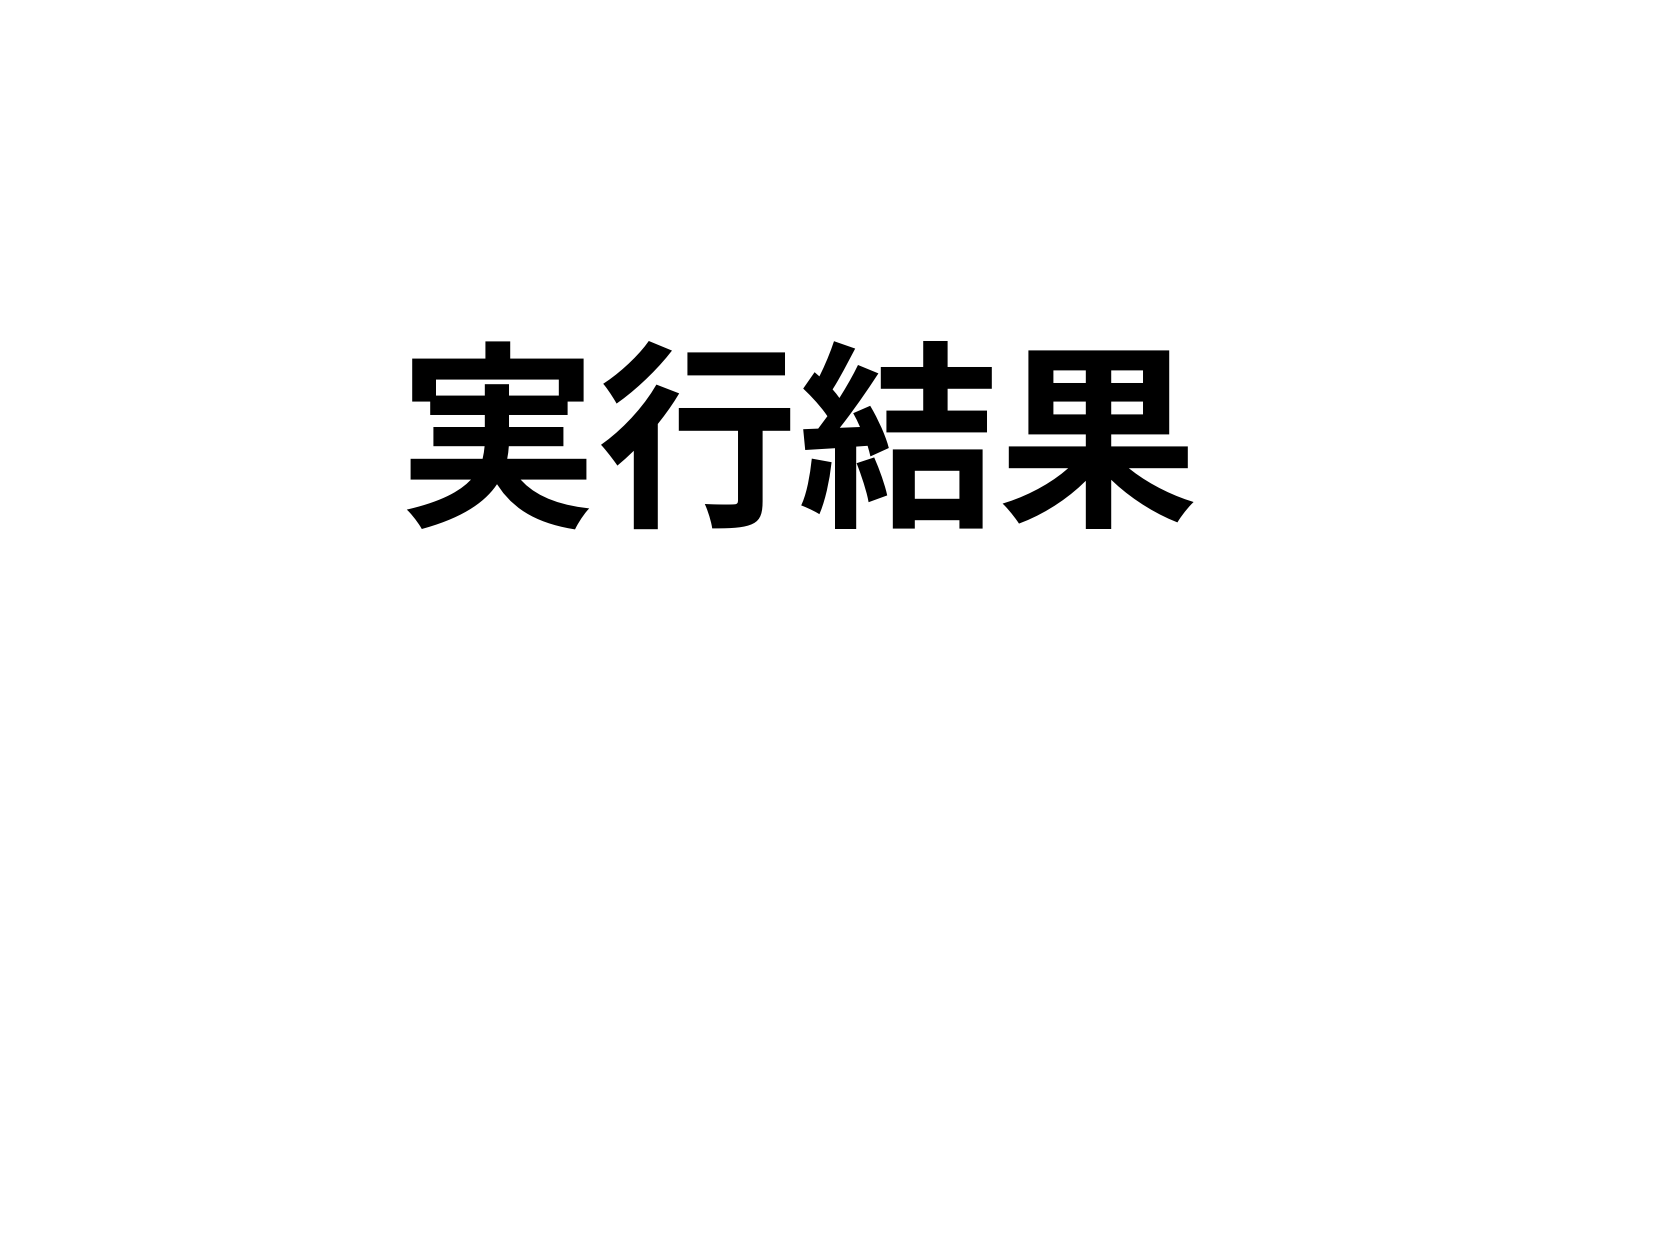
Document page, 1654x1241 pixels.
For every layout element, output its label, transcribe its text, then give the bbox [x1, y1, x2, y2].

text_box 実行結果 [383, 271, 1281, 502]
